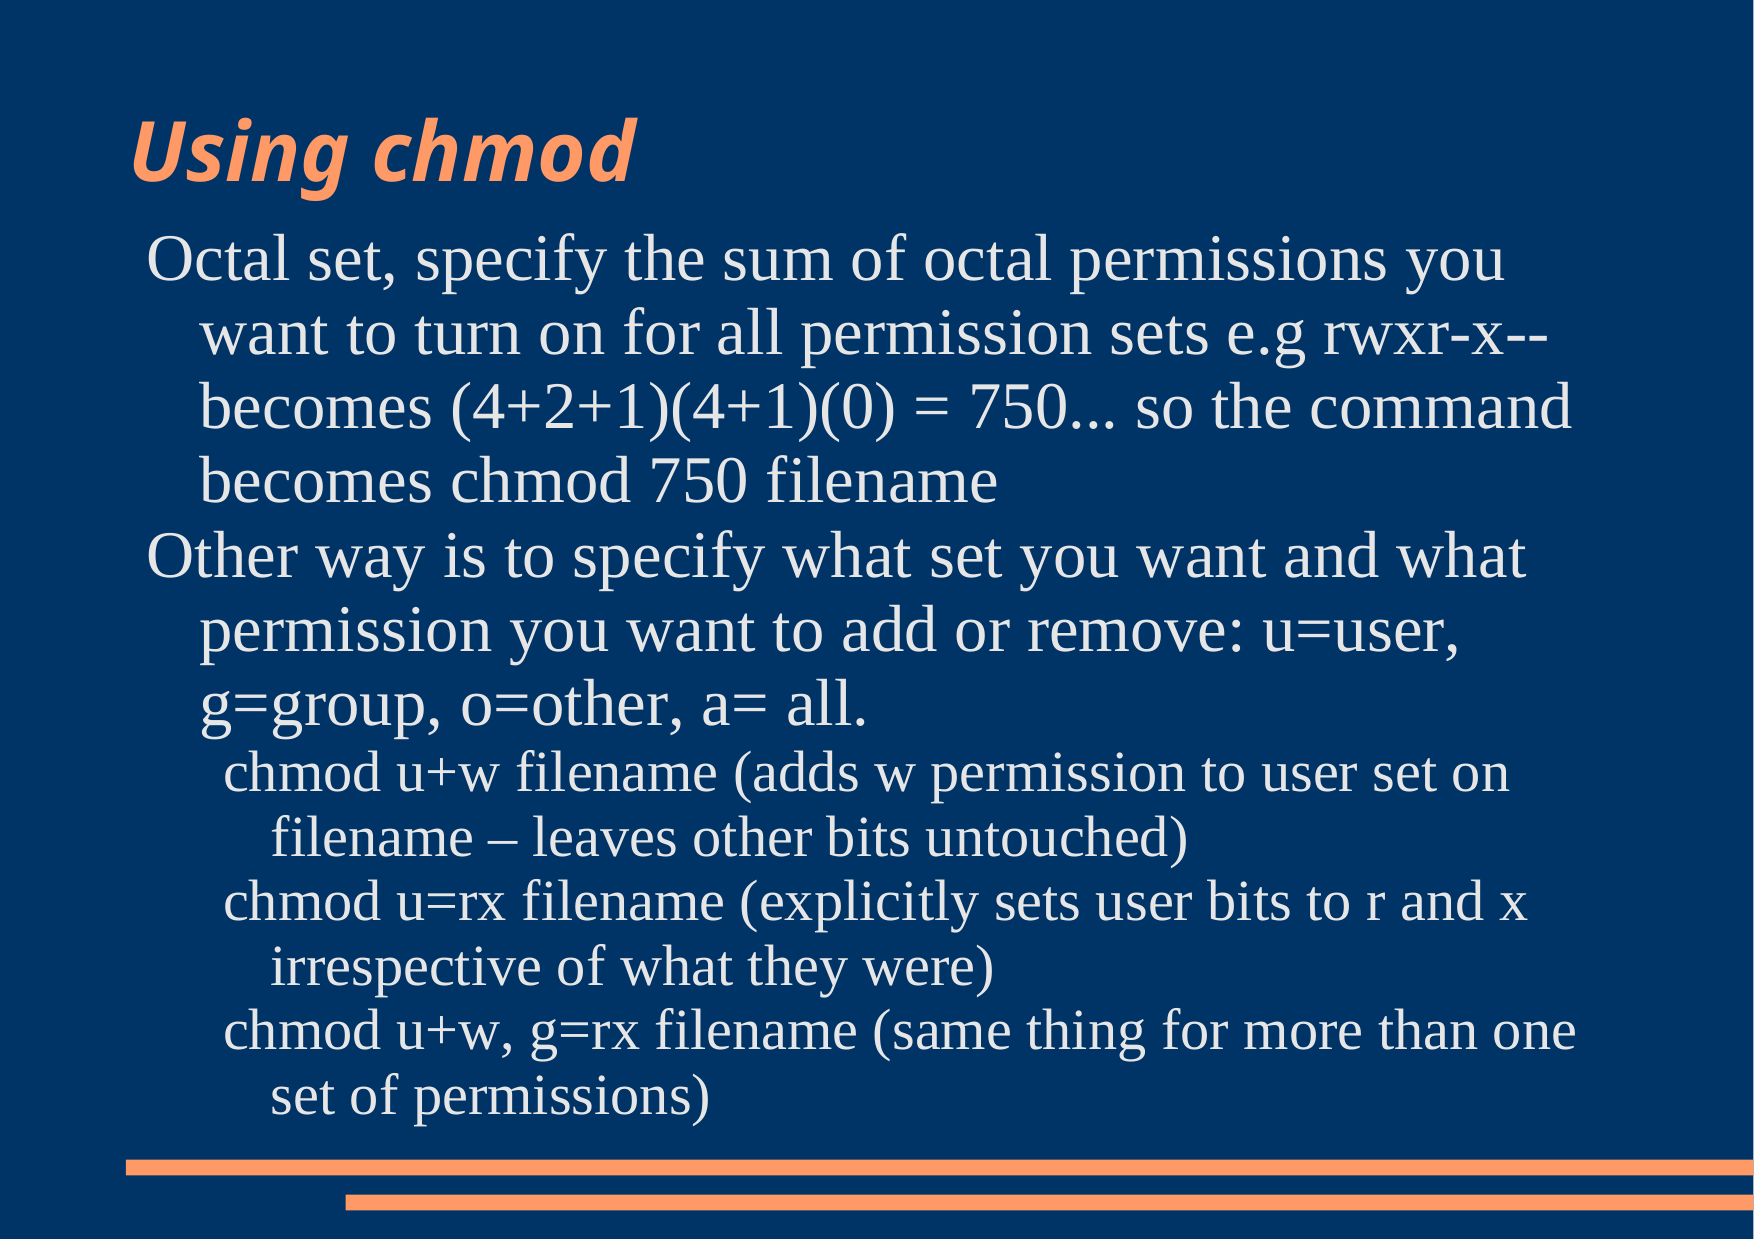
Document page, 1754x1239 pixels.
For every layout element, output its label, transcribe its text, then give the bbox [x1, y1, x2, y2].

list Octal set, specify the sum of octal permissions you want to turn on for all permission sets e.g rwxr-x-- becomes (4+2+1)(4+1)(0) = 750... so the command becomes chmod 750 filename Other way is to specify what set you want and what permission you want to add or remove: u=user, g=group, o=other, a= all. chmod u+w filename (adds w permission to user set on filename – leaves other bits untouched) chmod u=rx filename (explicitly sets user bits to r and x irrespective of what they were) chmod u+w, g=rx filename (same thing for more than one set of permissions) [128, 221, 1655, 1132]
title Using chmod [128, 46, 1627, 221]
